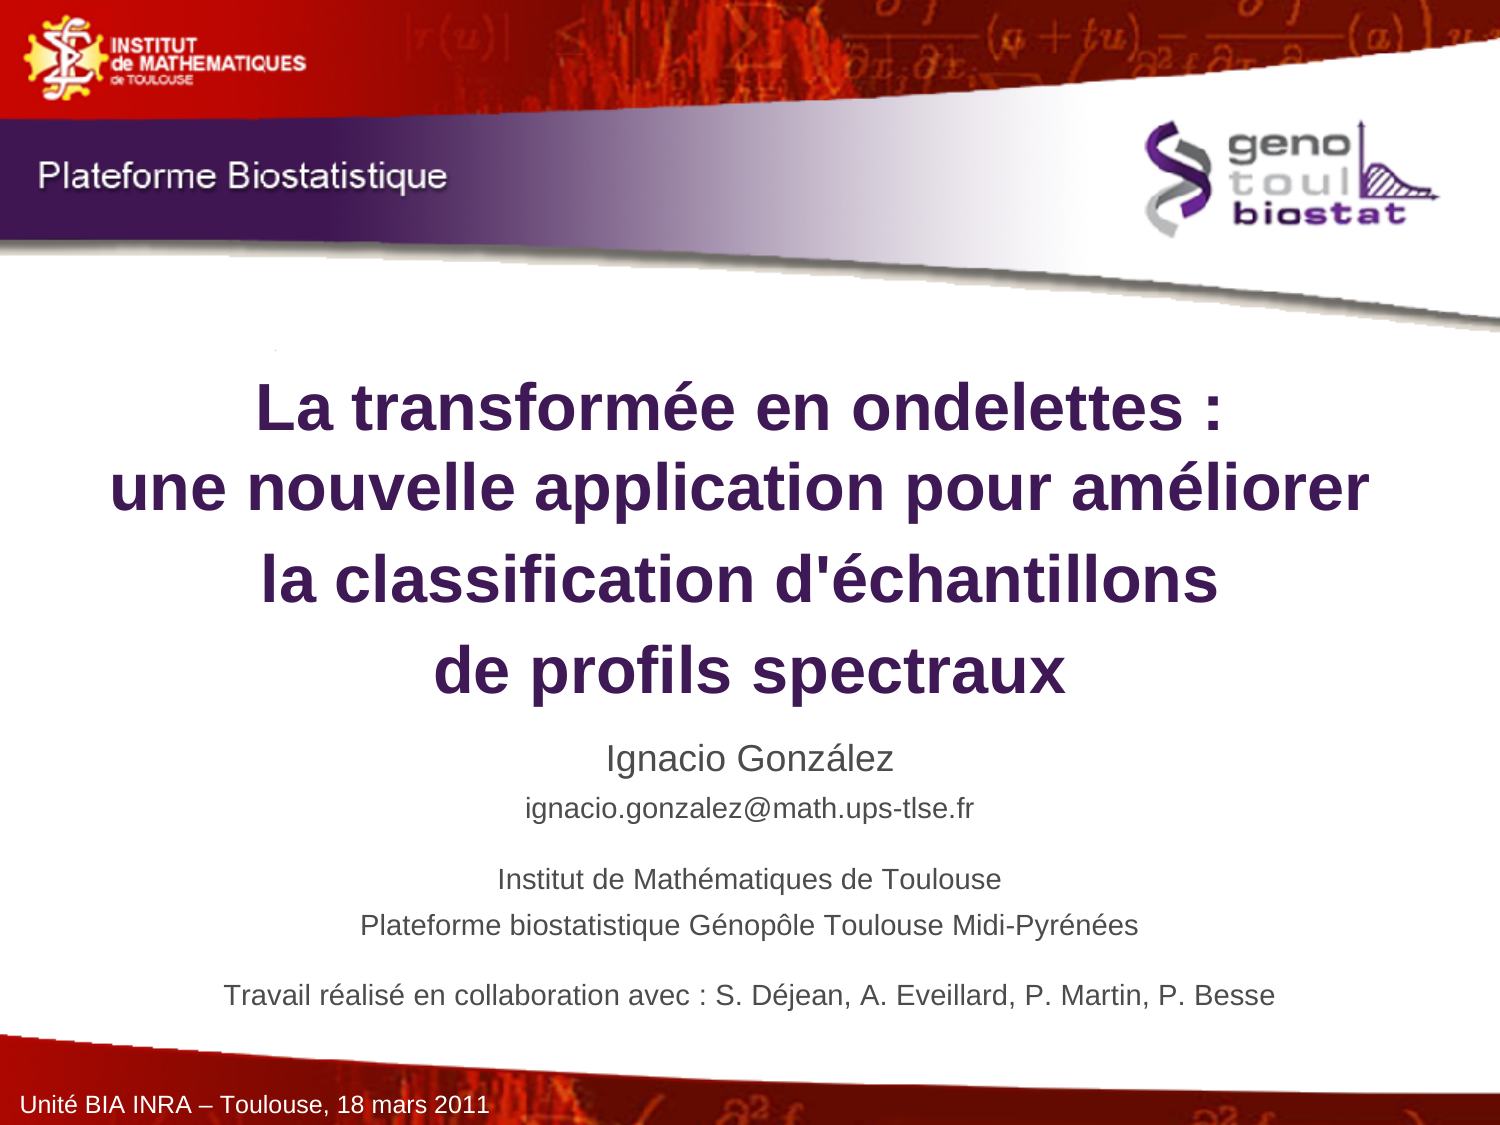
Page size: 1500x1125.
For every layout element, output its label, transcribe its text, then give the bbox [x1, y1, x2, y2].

picture [0, 0, 1500, 353]
list La transformée en ondelettes : une nouvelle application pour améliorer la classification d'échantillons de profils spectraux [75, 363, 1426, 708]
picture [0, 1022, 1500, 1125]
list Ignacio González ignacio.gonzalez@math.ups-tlse.fr Institut de Mathématiques de Toulouse Plateforme biostatistique Génopôle Toulouse Midi-Pyrénées Travail réalisé en collaboration avec : S. Déjean, A. Eveillard, P. Martin, P. Besse [128, 734, 1372, 1012]
